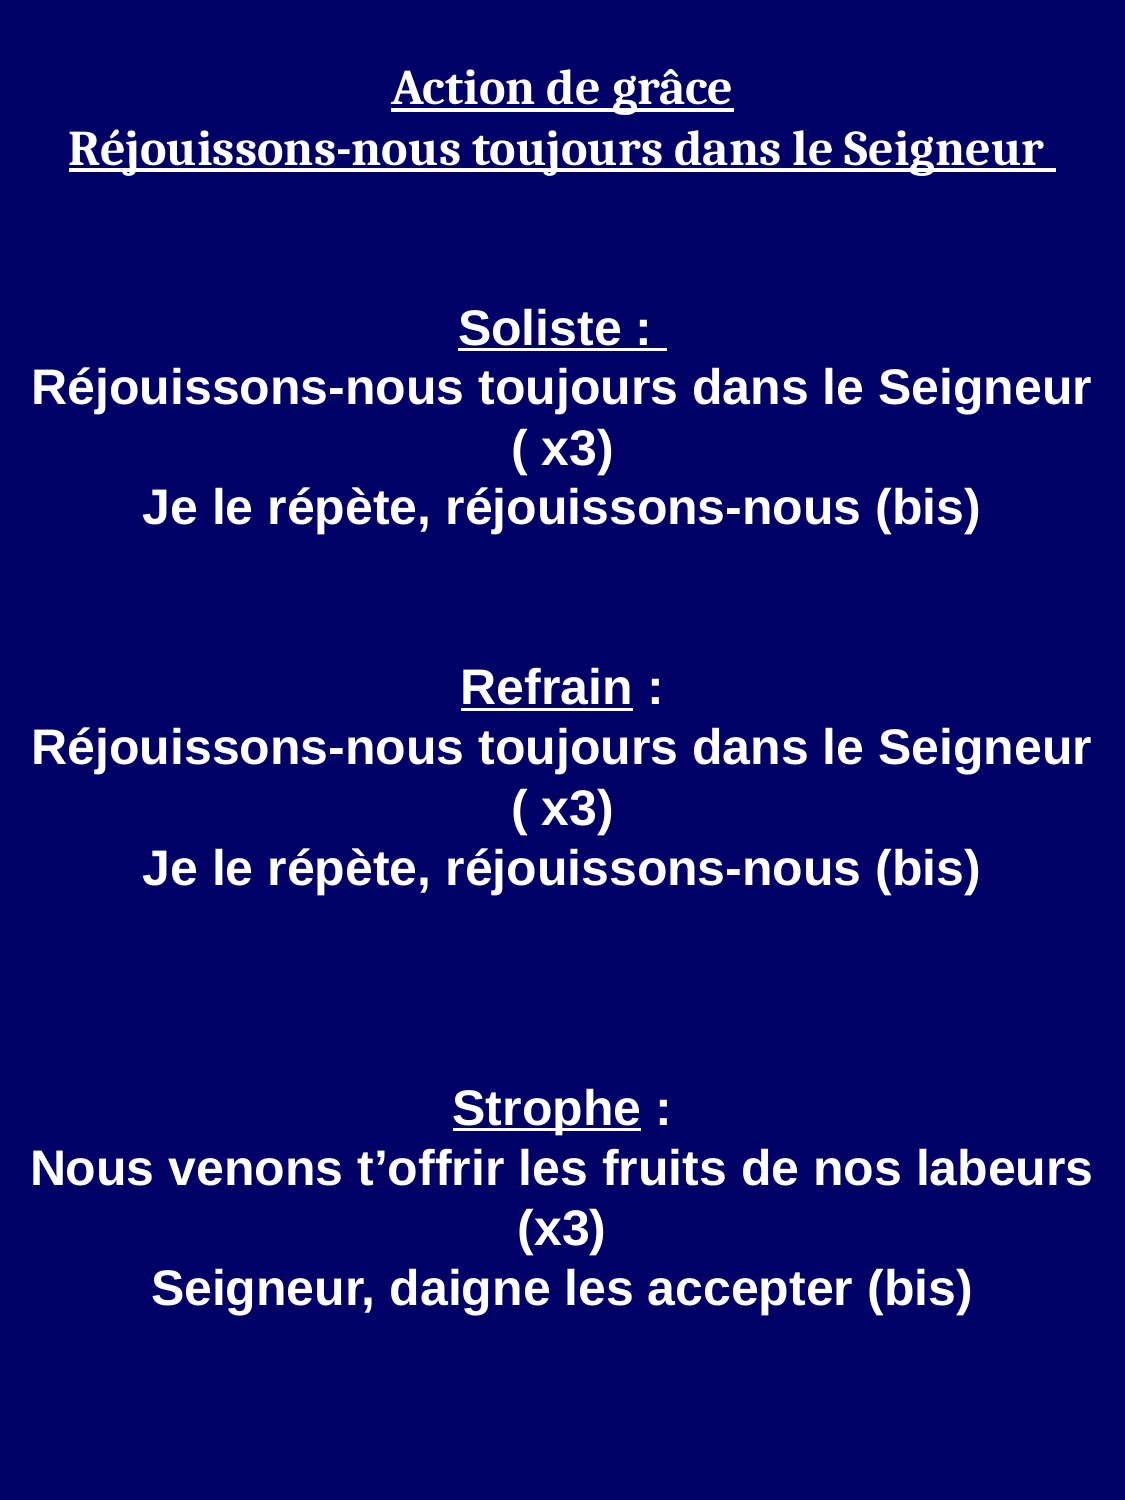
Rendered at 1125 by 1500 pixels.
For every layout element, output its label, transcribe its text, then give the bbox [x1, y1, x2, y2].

text_box Action de grâce Réjouissons-nous toujours dans le Seigneur Soliste : Réjouissons-nous toujours dans le Seigneur ( x3) Je le répète, réjouissons-nous (bis) Refrain : Réjouissons-nous toujours dans le Seigneur ( x3) Je le répète, réjouissons-nous (bis) Strophe : Nous venons t’offrir les fruits de nos labeurs (x3) Seigneur, daigne les accepter (bis) [0, 47, 1125, 1323]
